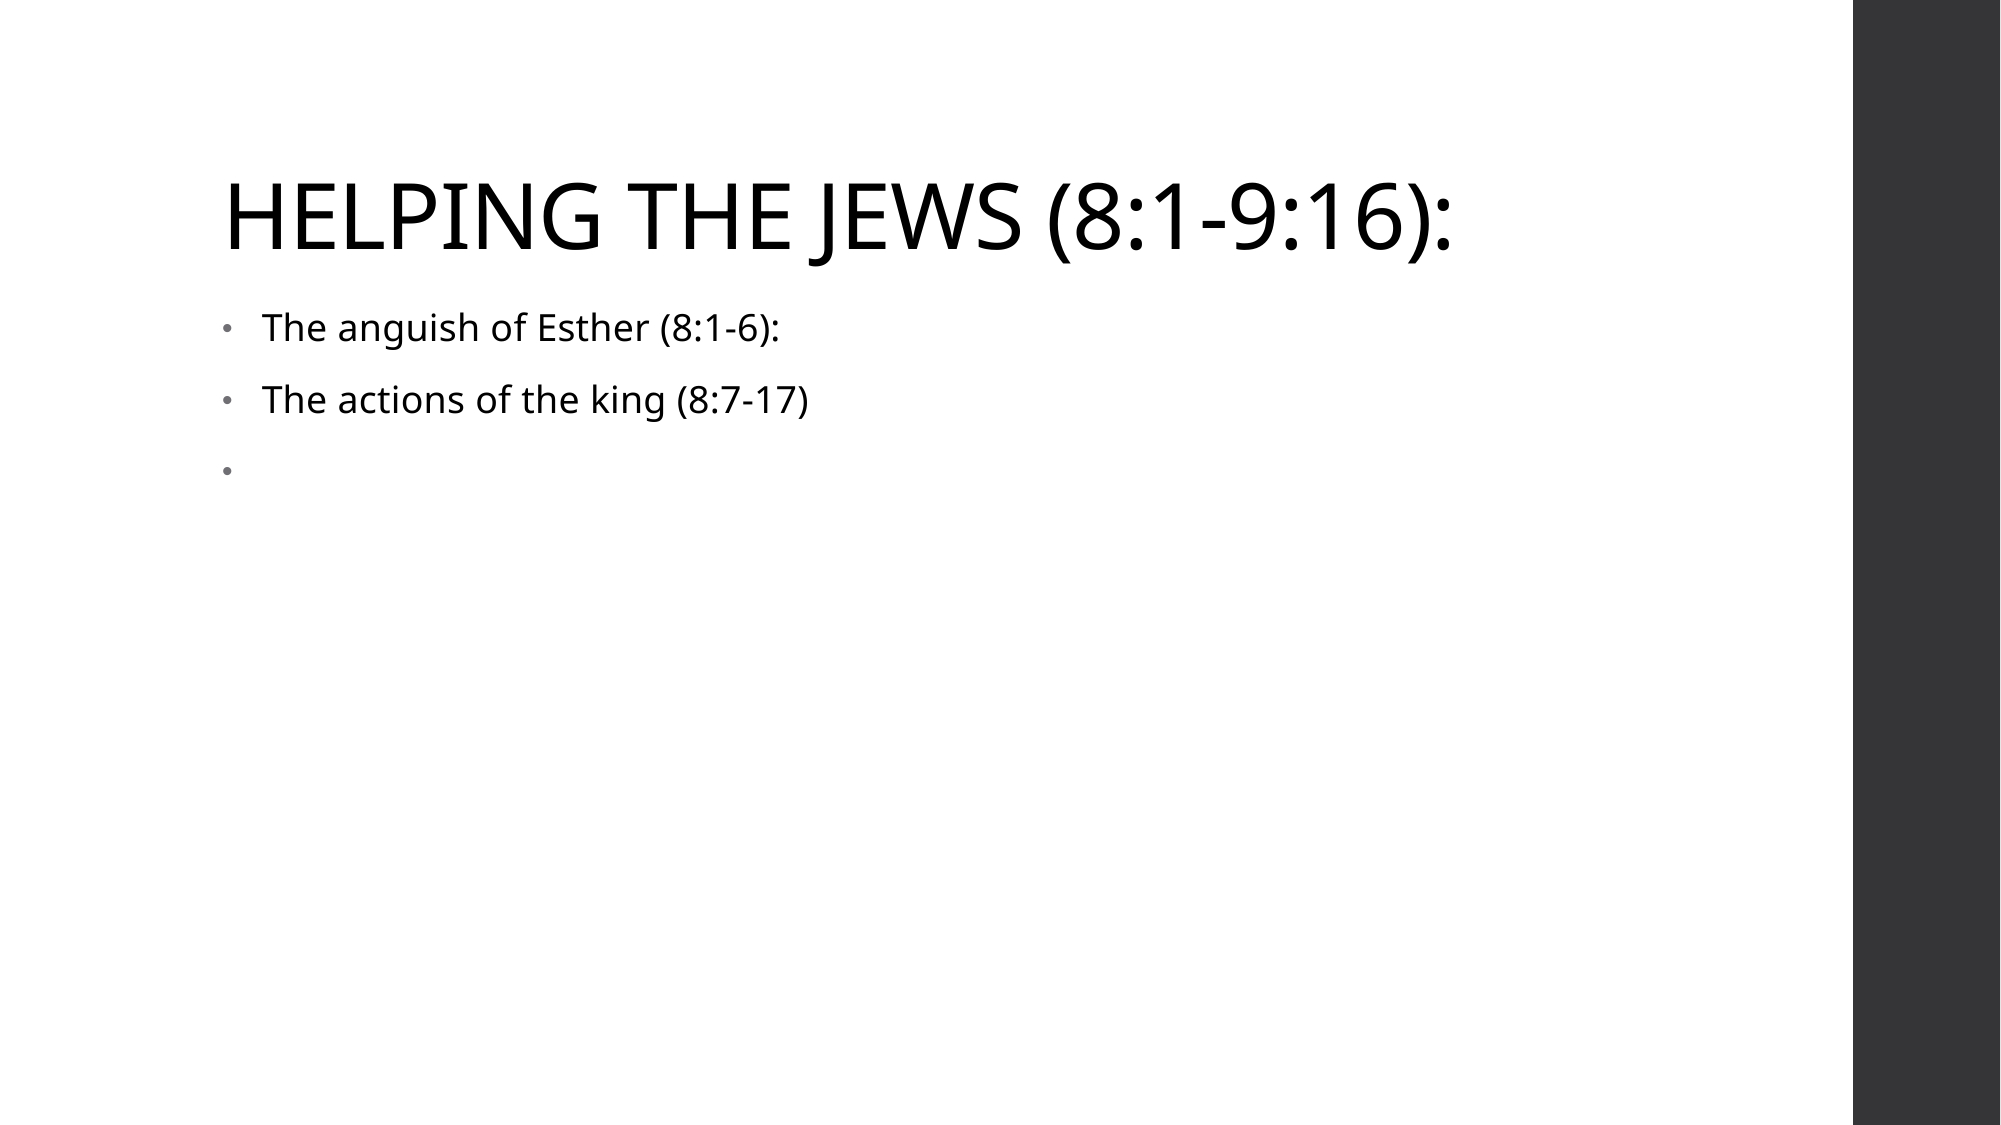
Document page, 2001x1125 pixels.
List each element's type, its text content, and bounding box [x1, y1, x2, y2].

title HELPING THE JEWS (8:1-9:16): [206, 60, 1797, 278]
list The anguish of Esther (8:1-6): The actions of the king (8:7-17) [206, 299, 1617, 1014]
